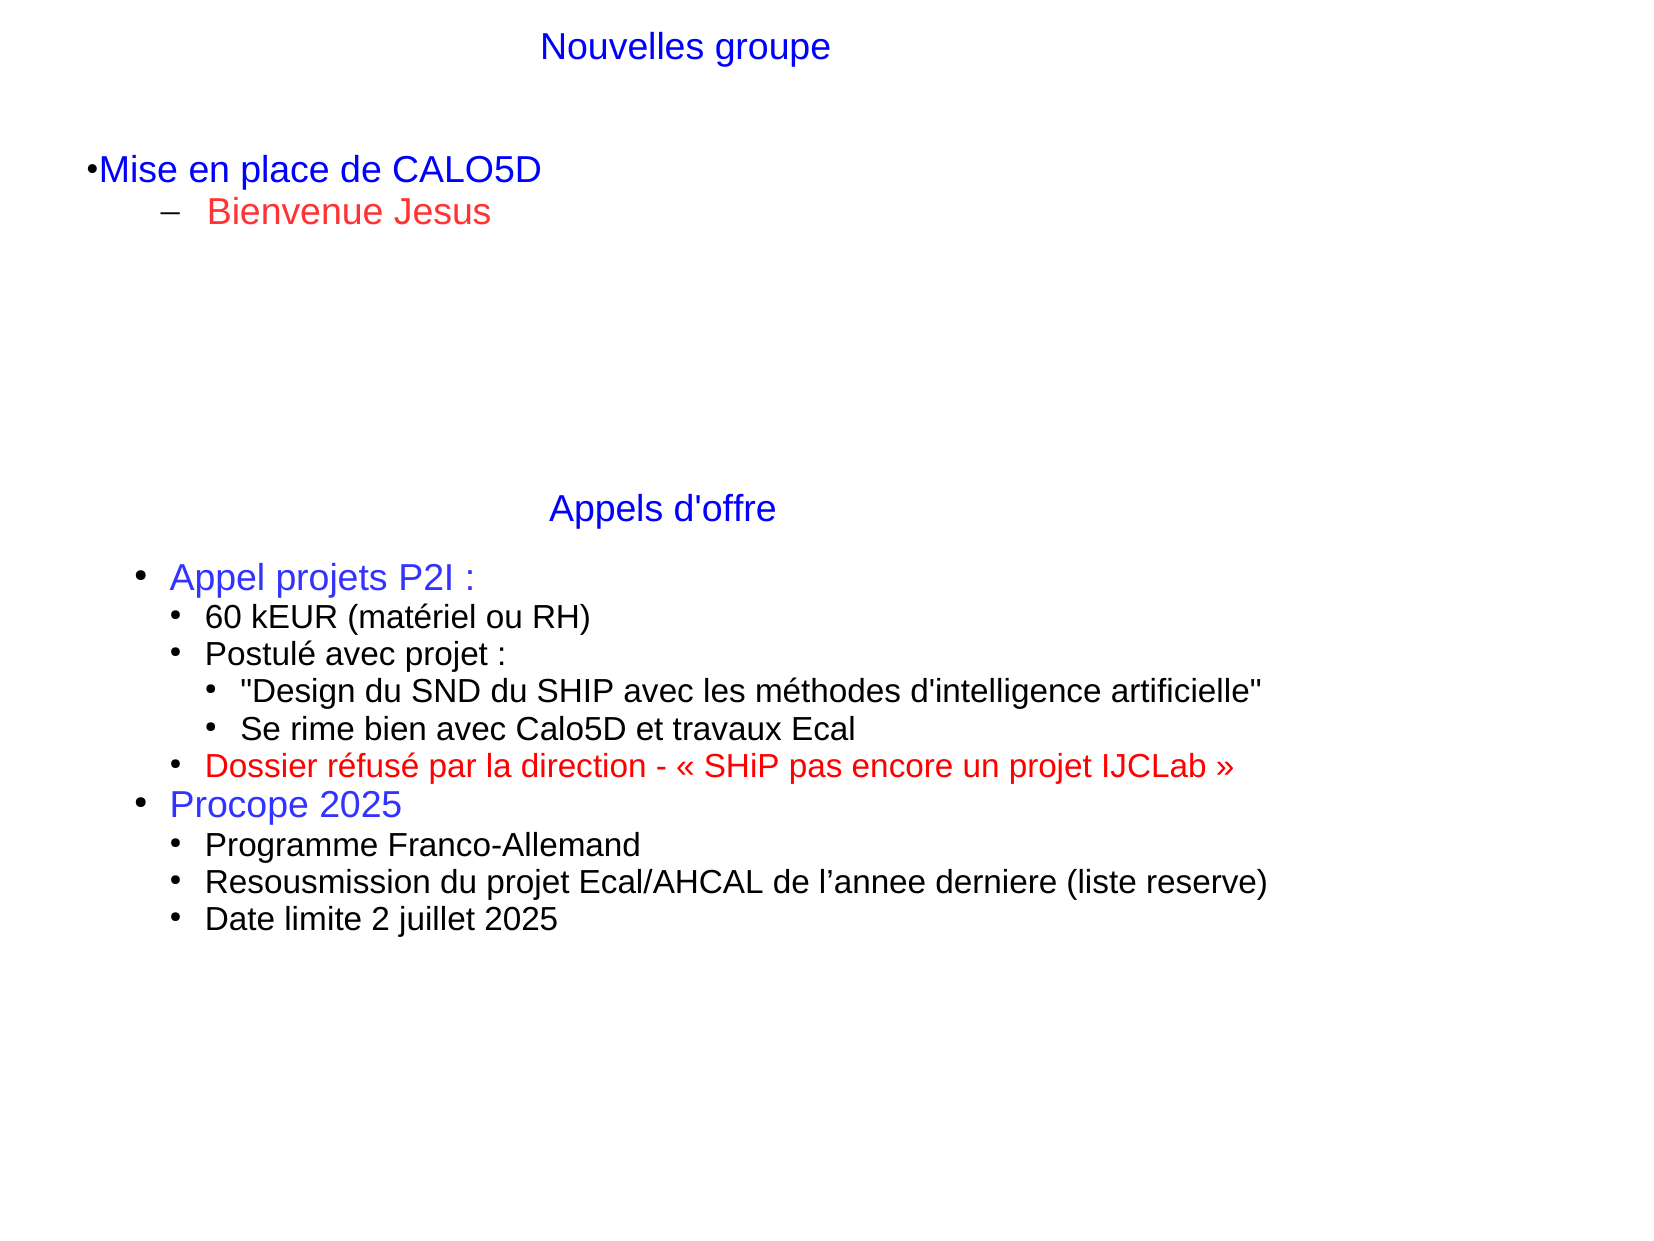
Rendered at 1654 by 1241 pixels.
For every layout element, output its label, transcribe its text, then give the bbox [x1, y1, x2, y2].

text_box Appel projets P2I : 60 kEUR (matériel ou RH) Postulé avec projet : "Design du SND du SHIP avec les méthodes d'intelligence artificielle" Se rime bien avec Calo5D et travaux Ecal Dossier réfusé par la direction - « SHiP pas encore un projet IJCLab » Procope 2025 Programme Franco-Allemand Resousmission du projet Ecal/AHCAL de l’annee derniere (liste reserve) Date limite 2 juillet 2025 [119, 549, 1380, 1058]
text_box Mise en place de CALO5D Bienvenue Jesus [71, 141, 1654, 851]
text_box Nouvelles groupe [525, 16, 847, 73]
